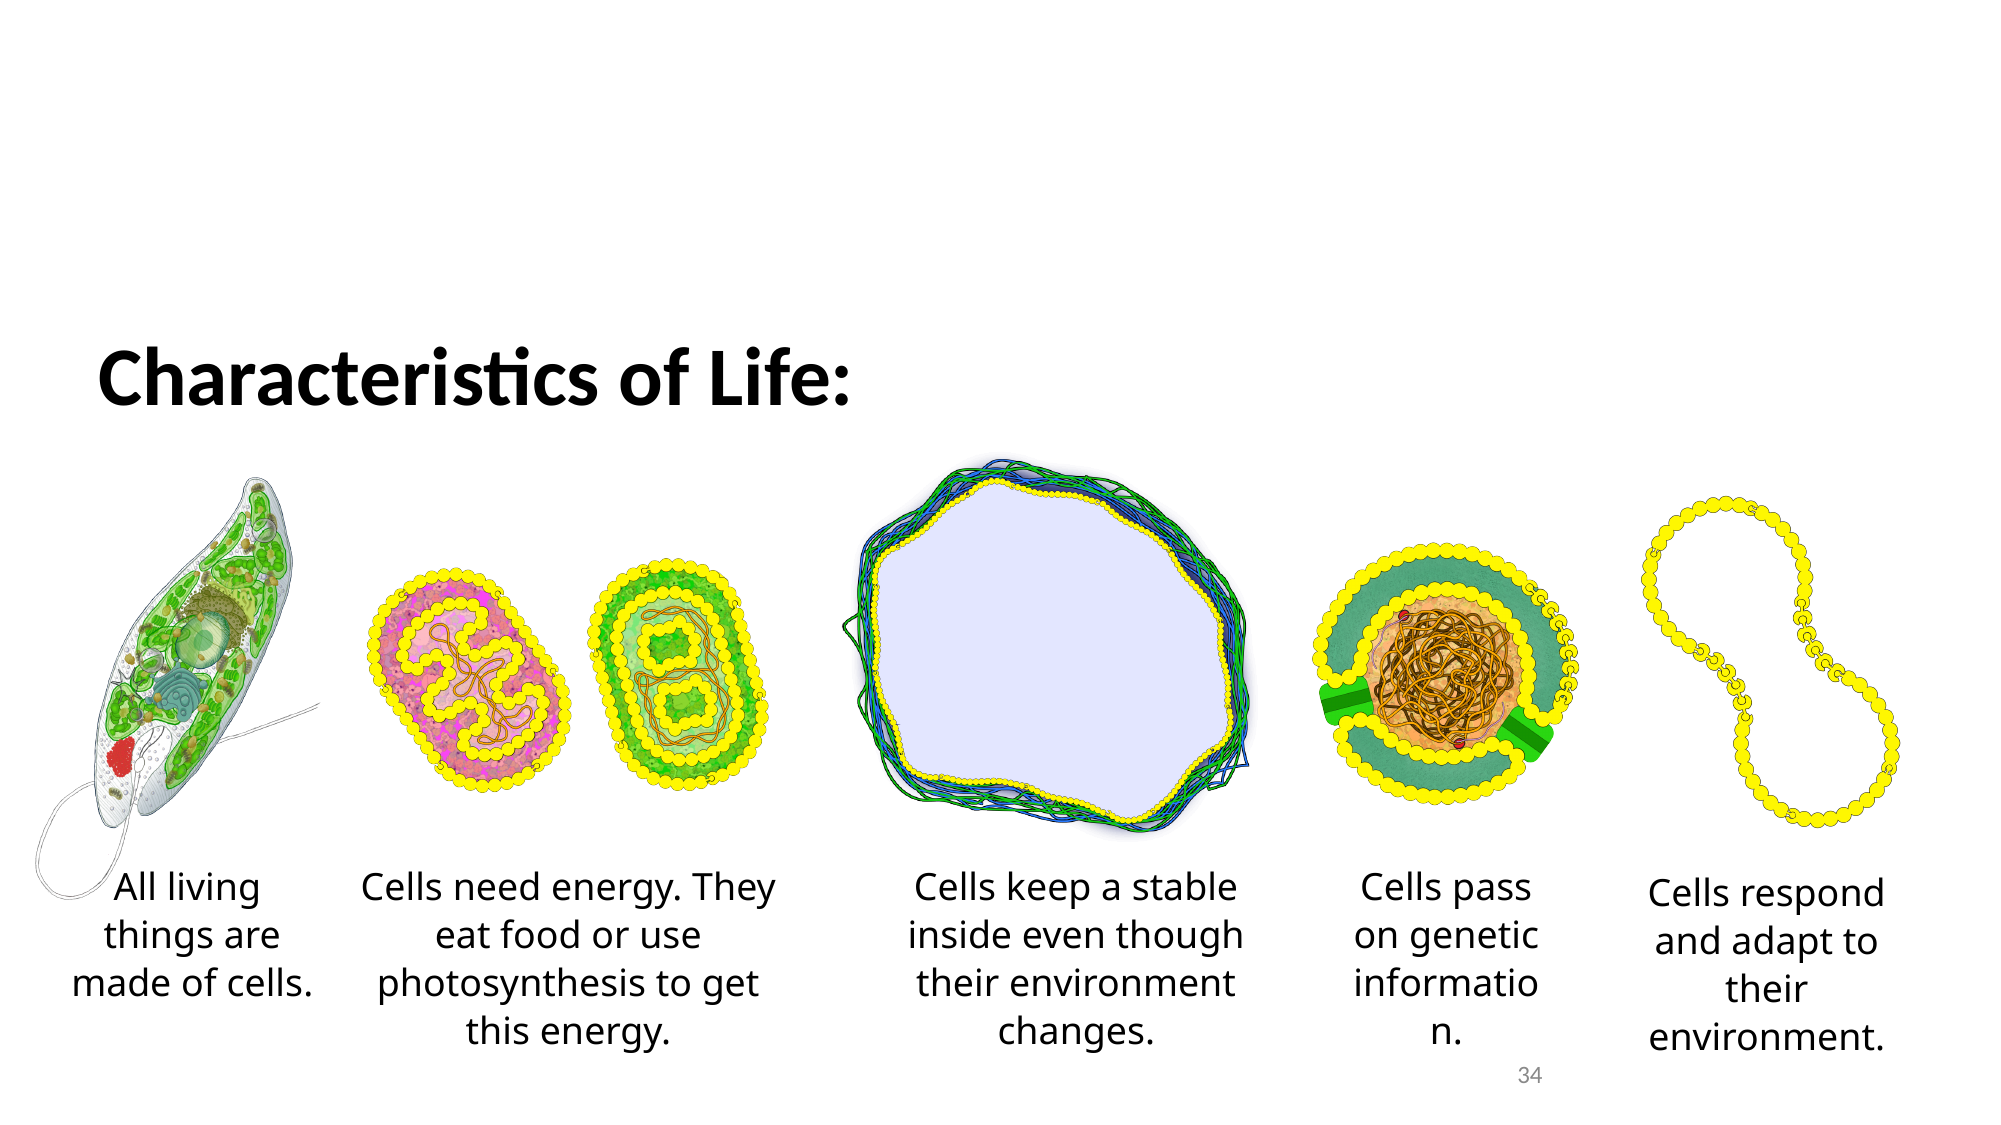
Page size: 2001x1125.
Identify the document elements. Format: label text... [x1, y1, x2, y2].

text_box All living things are made of cells. [53, 852, 332, 1012]
text_box Cells pass on genetic information. [1330, 852, 1563, 1012]
slide_number 34 [1502, 1043, 1948, 1104]
text_box Cells respond and adapt to their environment. [1605, 858, 1929, 1018]
text_box Cells need energy. They eat food or use photosynthesis to get this energy. [334, 852, 803, 1012]
text_box Cells keep a stable inside even though their environment changes. [861, 852, 1292, 1012]
text_box Characteristics of Life: [83, 296, 1477, 461]
picture [1626, 481, 1916, 843]
picture [840, 437, 1260, 857]
slide_number 34 [1742, 1043, 1753, 1048]
picture [0, 441, 790, 966]
picture [1285, 513, 1599, 837]
